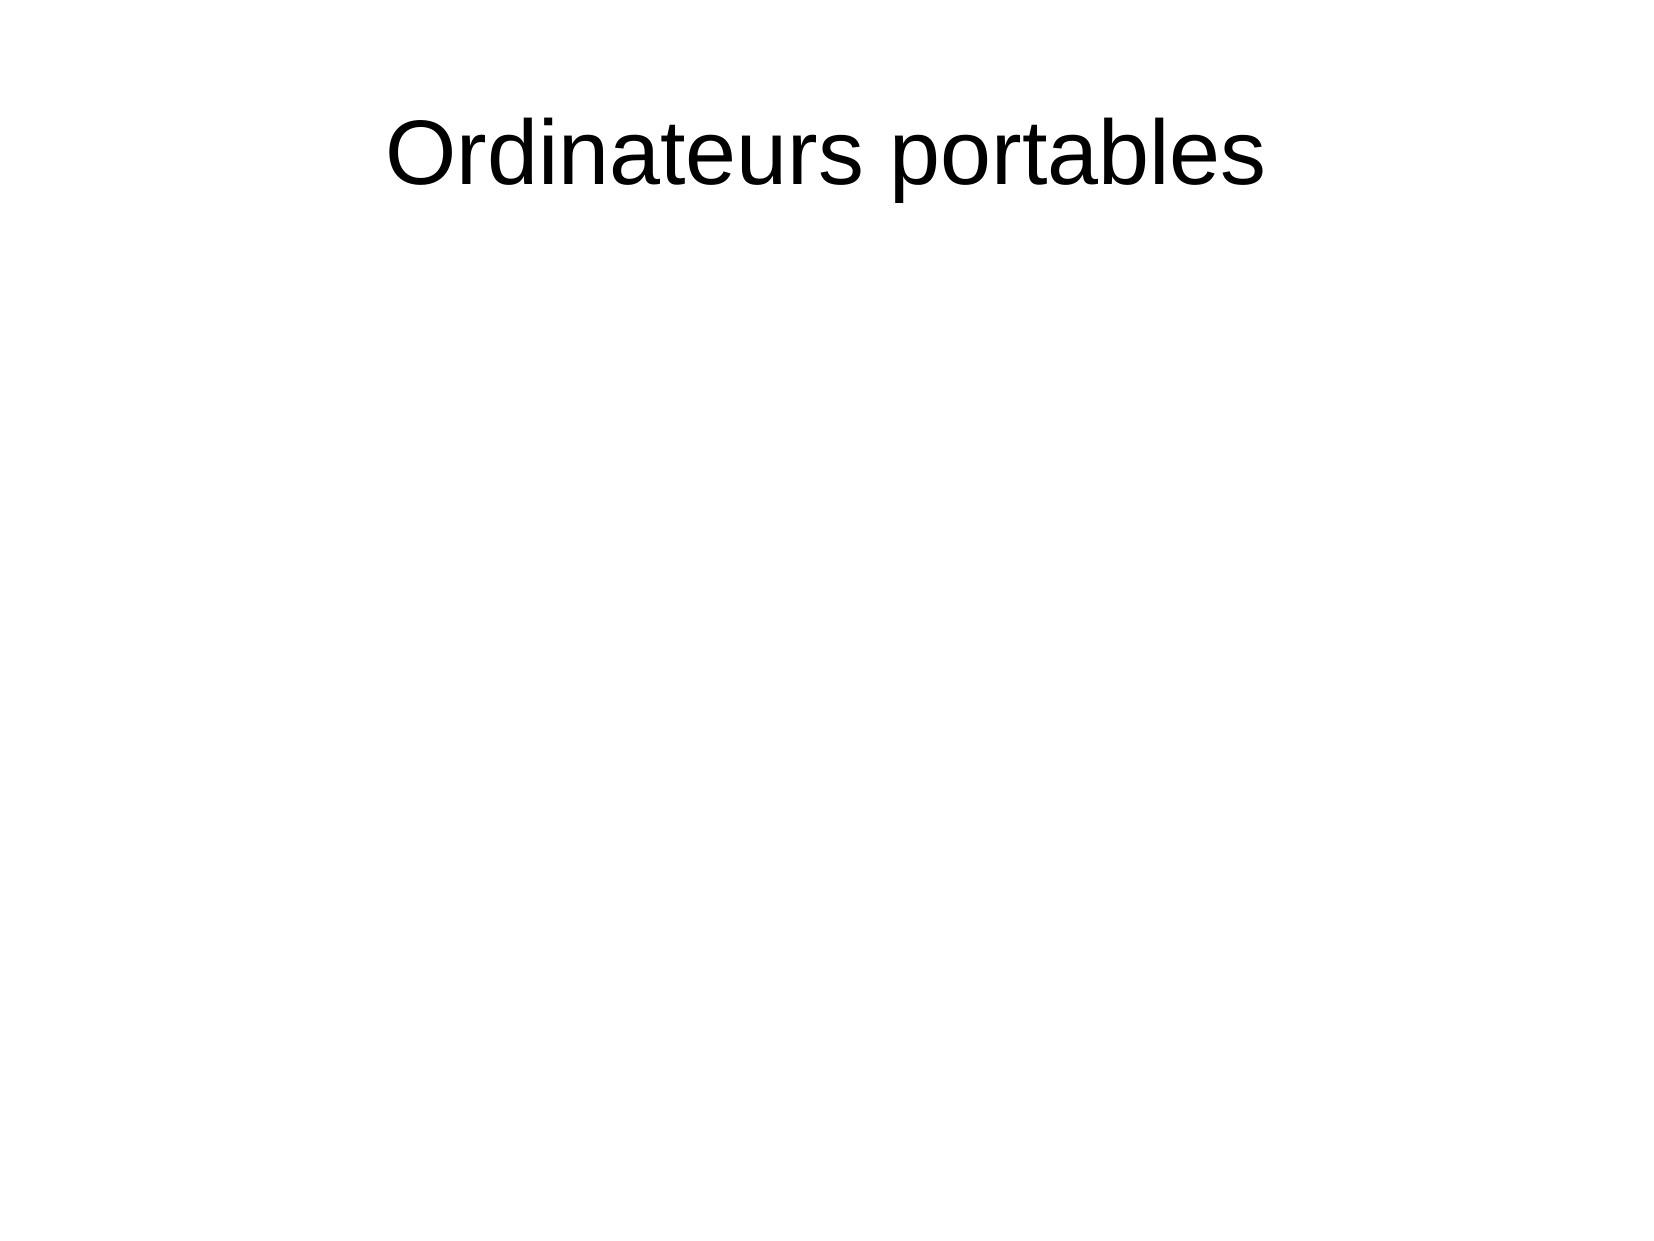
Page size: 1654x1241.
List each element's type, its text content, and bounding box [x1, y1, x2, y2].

title Ordinateurs portables [82, 49, 1571, 257]
